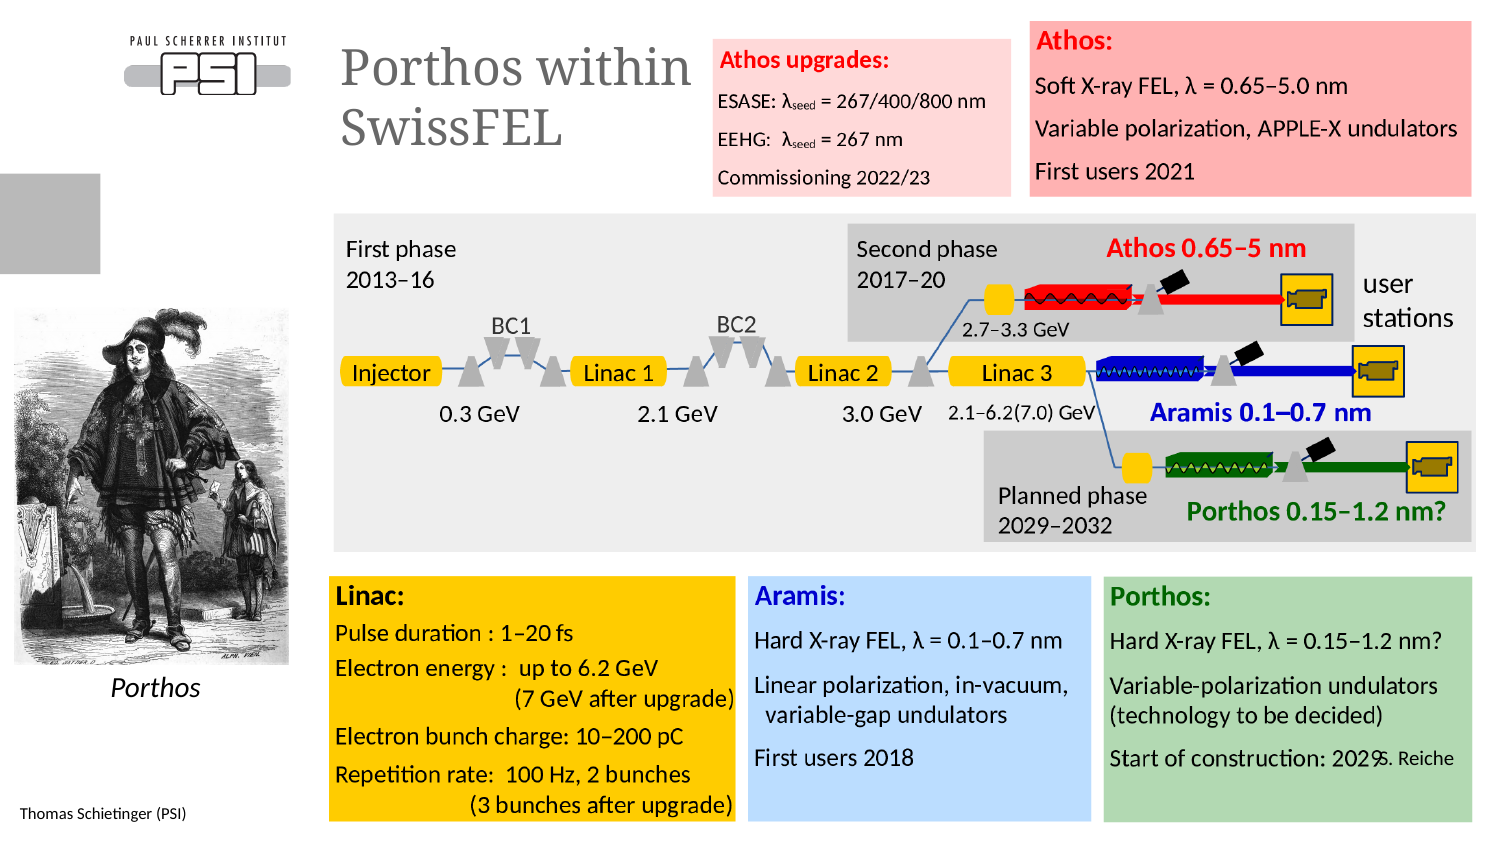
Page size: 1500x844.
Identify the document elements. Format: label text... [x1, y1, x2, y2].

picture [14, 307, 289, 665]
text_box Porthos [95, 667, 217, 712]
text_box S. Reiche [1363, 742, 1470, 779]
title Porthos within SwissFEL [340, 35, 1442, 98]
text_box [95, 10, 326, 120]
picture [310, 2, 1494, 840]
picture [124, 35, 291, 95]
